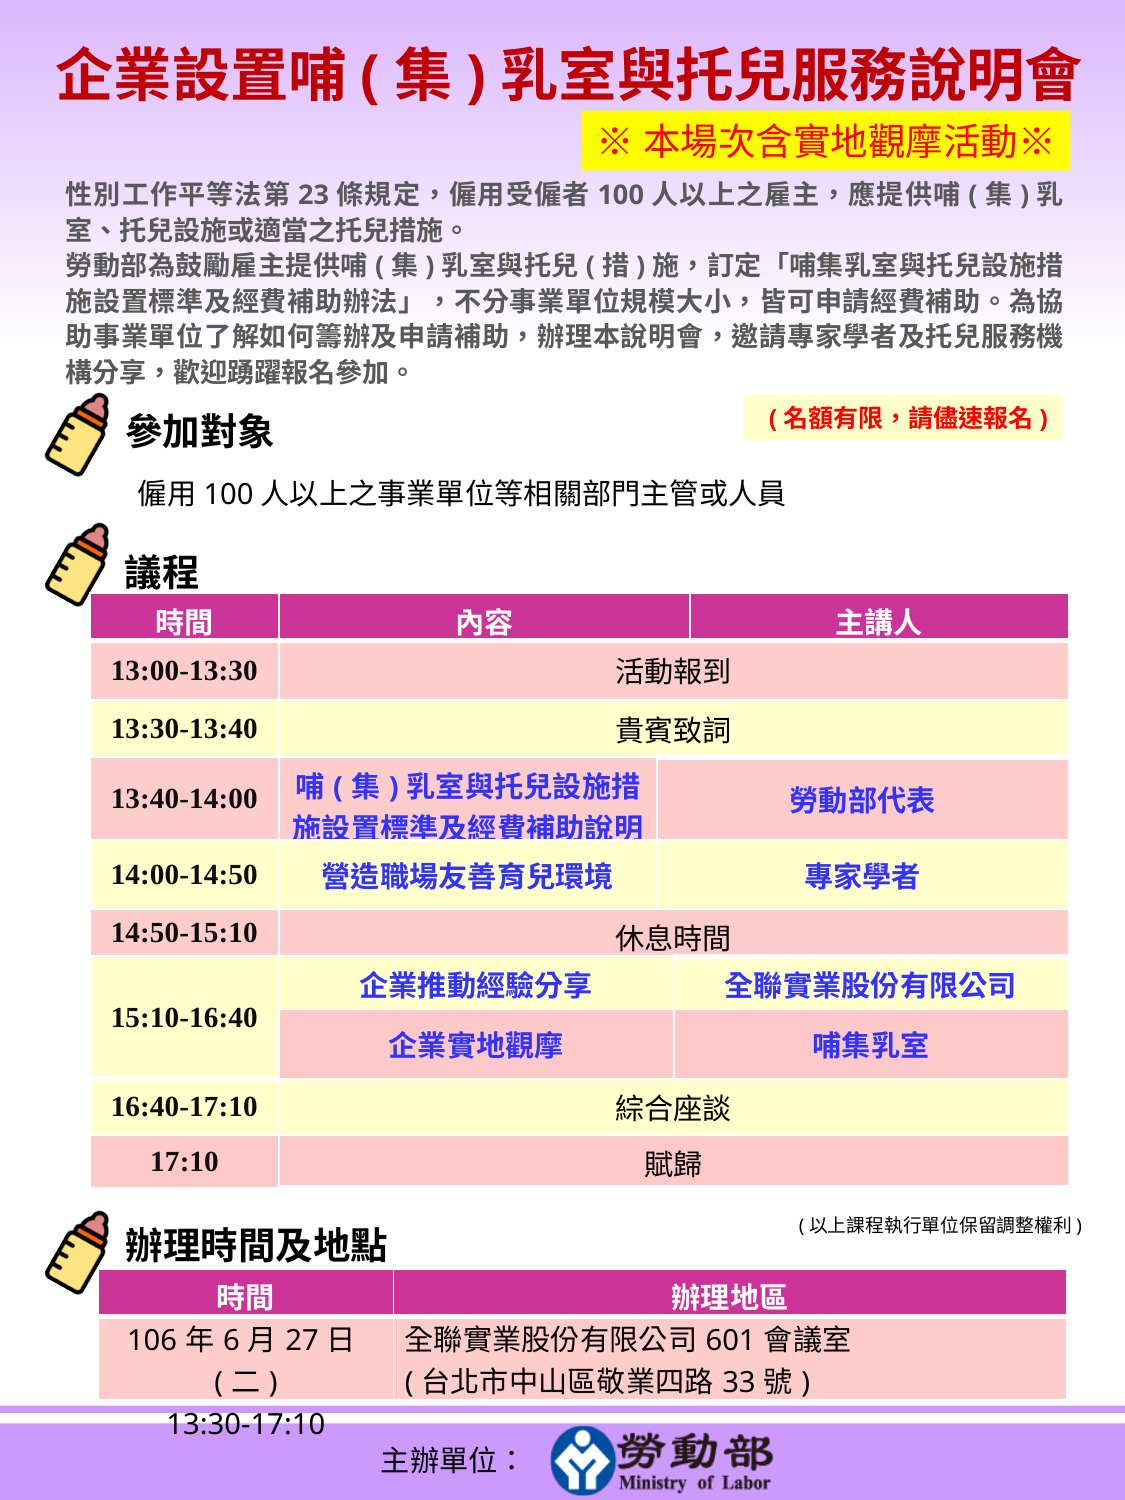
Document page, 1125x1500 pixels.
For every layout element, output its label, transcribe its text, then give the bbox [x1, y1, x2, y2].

table_cell 活動報到 [280, 643, 1068, 699]
table_cell 休息時間 [280, 910, 1068, 955]
table_cell 專家學者 [658, 841, 1068, 908]
table_cell 綜合座談 [280, 1080, 1068, 1134]
table_cell 14:50-15:10 [91, 910, 278, 955]
text_box ※本場次含實地觀摩活動※ [581, 110, 1071, 171]
table_cell 13:30-13:40 [91, 701, 278, 756]
table_cell 13:40-14:00 [91, 758, 278, 839]
picture [527, 1413, 802, 1500]
table_cell 14:00-14:50 [91, 841, 278, 908]
table_cell 106年6月27日(二) 13:30-17:10 [99, 1319, 393, 1399]
table_cell 全聯實業股份有限公司601會議室 (台北市中山區敬業四路33號) [394, 1319, 1066, 1399]
table_cell 16:40-17:10 [91, 1081, 278, 1134]
table_cell 企業推動經驗分享 [280, 957, 673, 1009]
table_cell 哺集乳室 [675, 1010, 1068, 1078]
text_box 主辦單位： [366, 1435, 556, 1500]
text_box 僱用100人以上之事業單位等相關部門主管或人員 [123, 458, 1047, 518]
table_header 時間 [91, 594, 278, 638]
table_header 辦理地區 [394, 1270, 1066, 1314]
picture [42, 383, 110, 479]
table_cell 全聯實業股份有限公司 [675, 959, 1068, 1009]
text_box 參加對象 [110, 387, 291, 461]
table_cell 貴賓致詞 [280, 701, 1068, 756]
table_cell 企業實地觀摩 [280, 1010, 673, 1078]
table_header 內容 [280, 594, 689, 638]
table_cell 17:10 [91, 1136, 278, 1187]
text_box 性別工作平等法第23條規定，僱用受僱者100人以上之雇主，應提供哺(集)乳室、托兒設施或適當之托兒措施。 勞動部為鼓勵雇主提供哺(集)乳室與托兒(措)施，訂定「哺集乳室與托兒設施措施設置標準及經費補助辦法」，不分事業單位規模大小，皆可申請經費補助。為協助事業單位了解如何籌辦及申請補助，辦理本說明會，邀請專家學者及托兒服務機構分享，歡迎踴躍報名參加。 [50, 167, 1079, 396]
picture [42, 1201, 111, 1297]
table_cell 哺(集)乳室與托兒設施措施設置標準及經費補助說明 [280, 758, 656, 839]
table_header 主講人 [691, 594, 1068, 638]
text_box 企業設置哺(集)乳室與托兒服務說明會 [20, 30, 1118, 116]
picture [42, 513, 110, 609]
text_box 議程 [110, 528, 215, 592]
table_cell 營造職場友善育兒環境 [280, 841, 656, 908]
text_box 辦理時間及地點 [111, 1201, 404, 1268]
table_cell 15:10-16:40 [91, 957, 278, 1076]
table_cell 賦歸 [280, 1136, 1068, 1185]
text_box (名額有限，請儘速報名) [744, 395, 1063, 440]
text_box (以上課程執行單位保留調整權利) [784, 1188, 1101, 1248]
table_header 時間 [99, 1270, 393, 1314]
table_cell 勞動部代表 [658, 760, 1068, 839]
table_cell 13:00-13:30 [91, 643, 278, 699]
